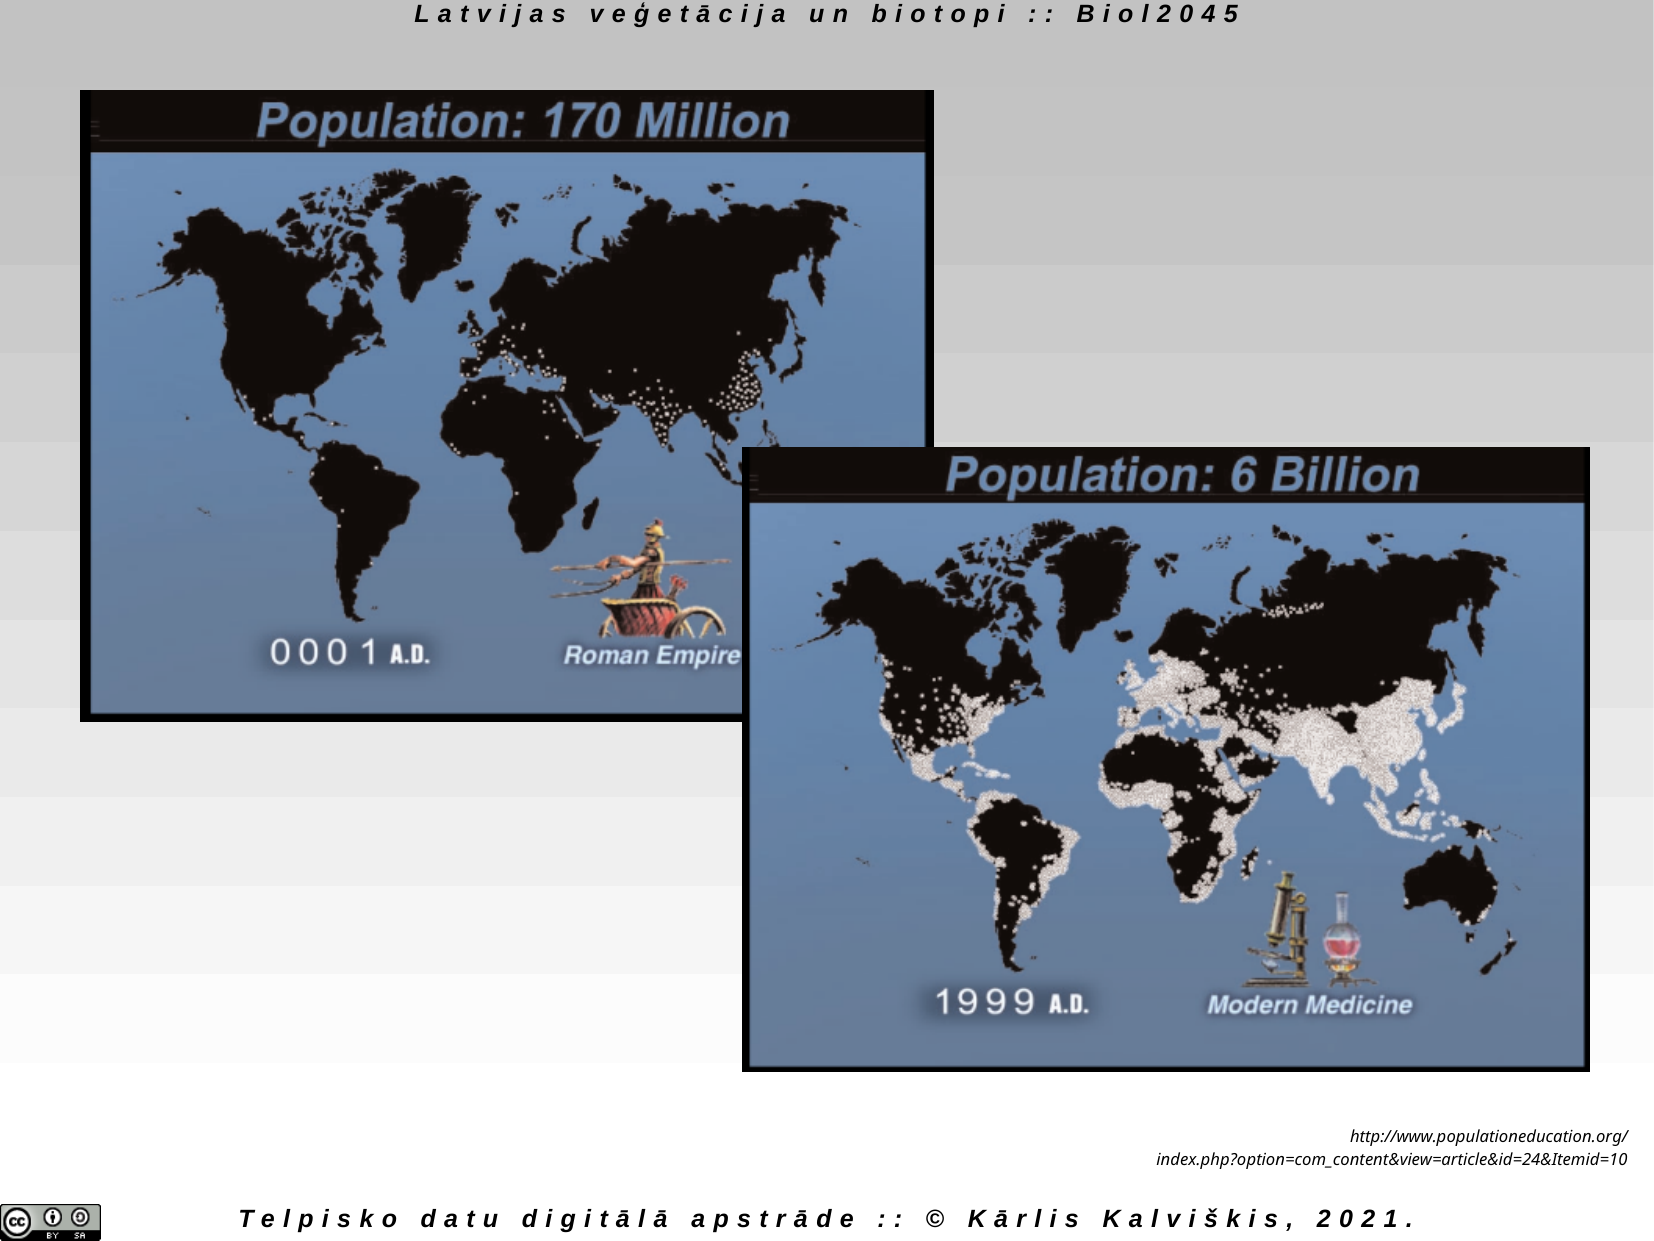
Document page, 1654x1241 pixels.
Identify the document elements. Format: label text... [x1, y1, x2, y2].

text_box http://www.populationeducation.org/ index.php?option=com_content&view=article&id=24&Itemid=10 [1204, 1130, 1629, 1171]
picture [0, 0, 1654, 1241]
